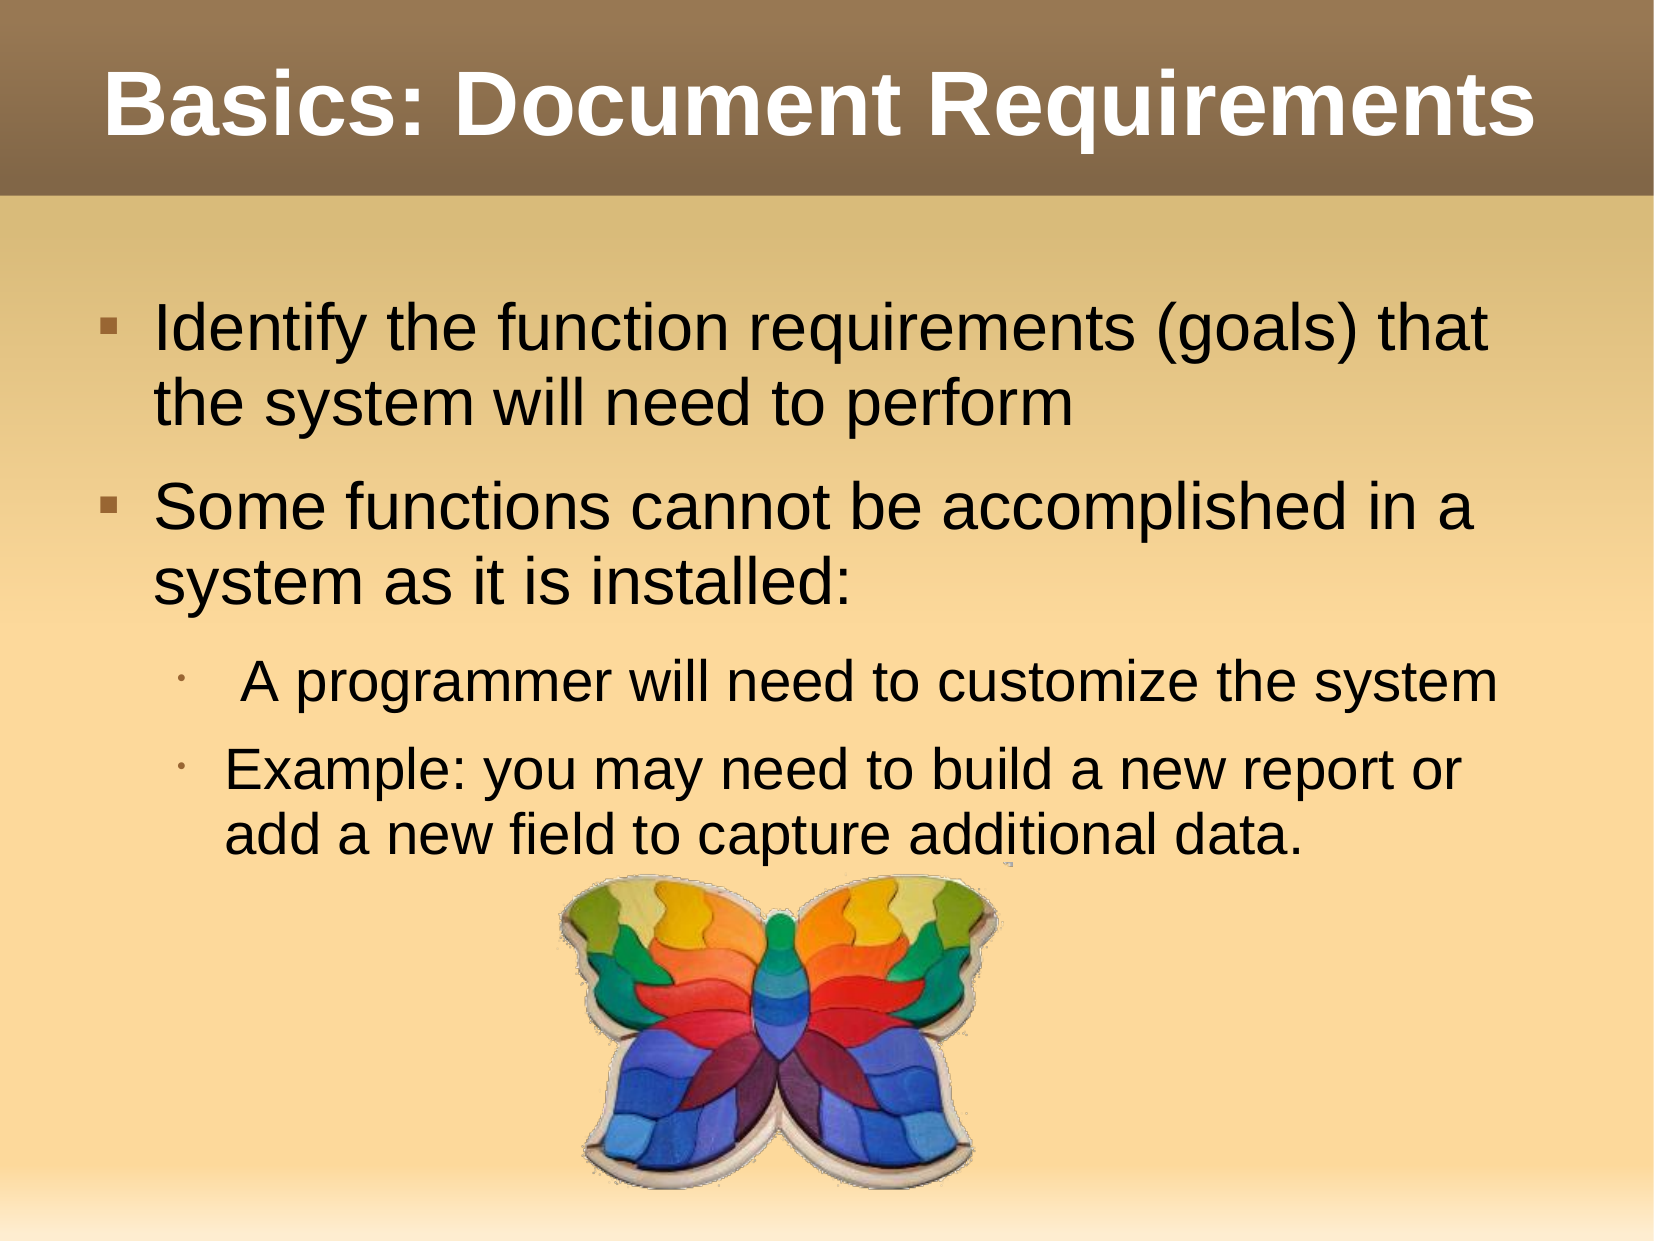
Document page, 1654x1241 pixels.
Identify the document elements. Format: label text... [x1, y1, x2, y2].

list Identify the function requirements (goals) that the system will need to perform Some functions cannot be accomplished in a system as it is installed: A programmer will need to customize the system Example: you may need to build a new report or add a new field to capture additional data. [82, 290, 1571, 1094]
picture [0, 0, 1654, 1241]
title Basics: Document Requirements [76, 7, 1565, 200]
